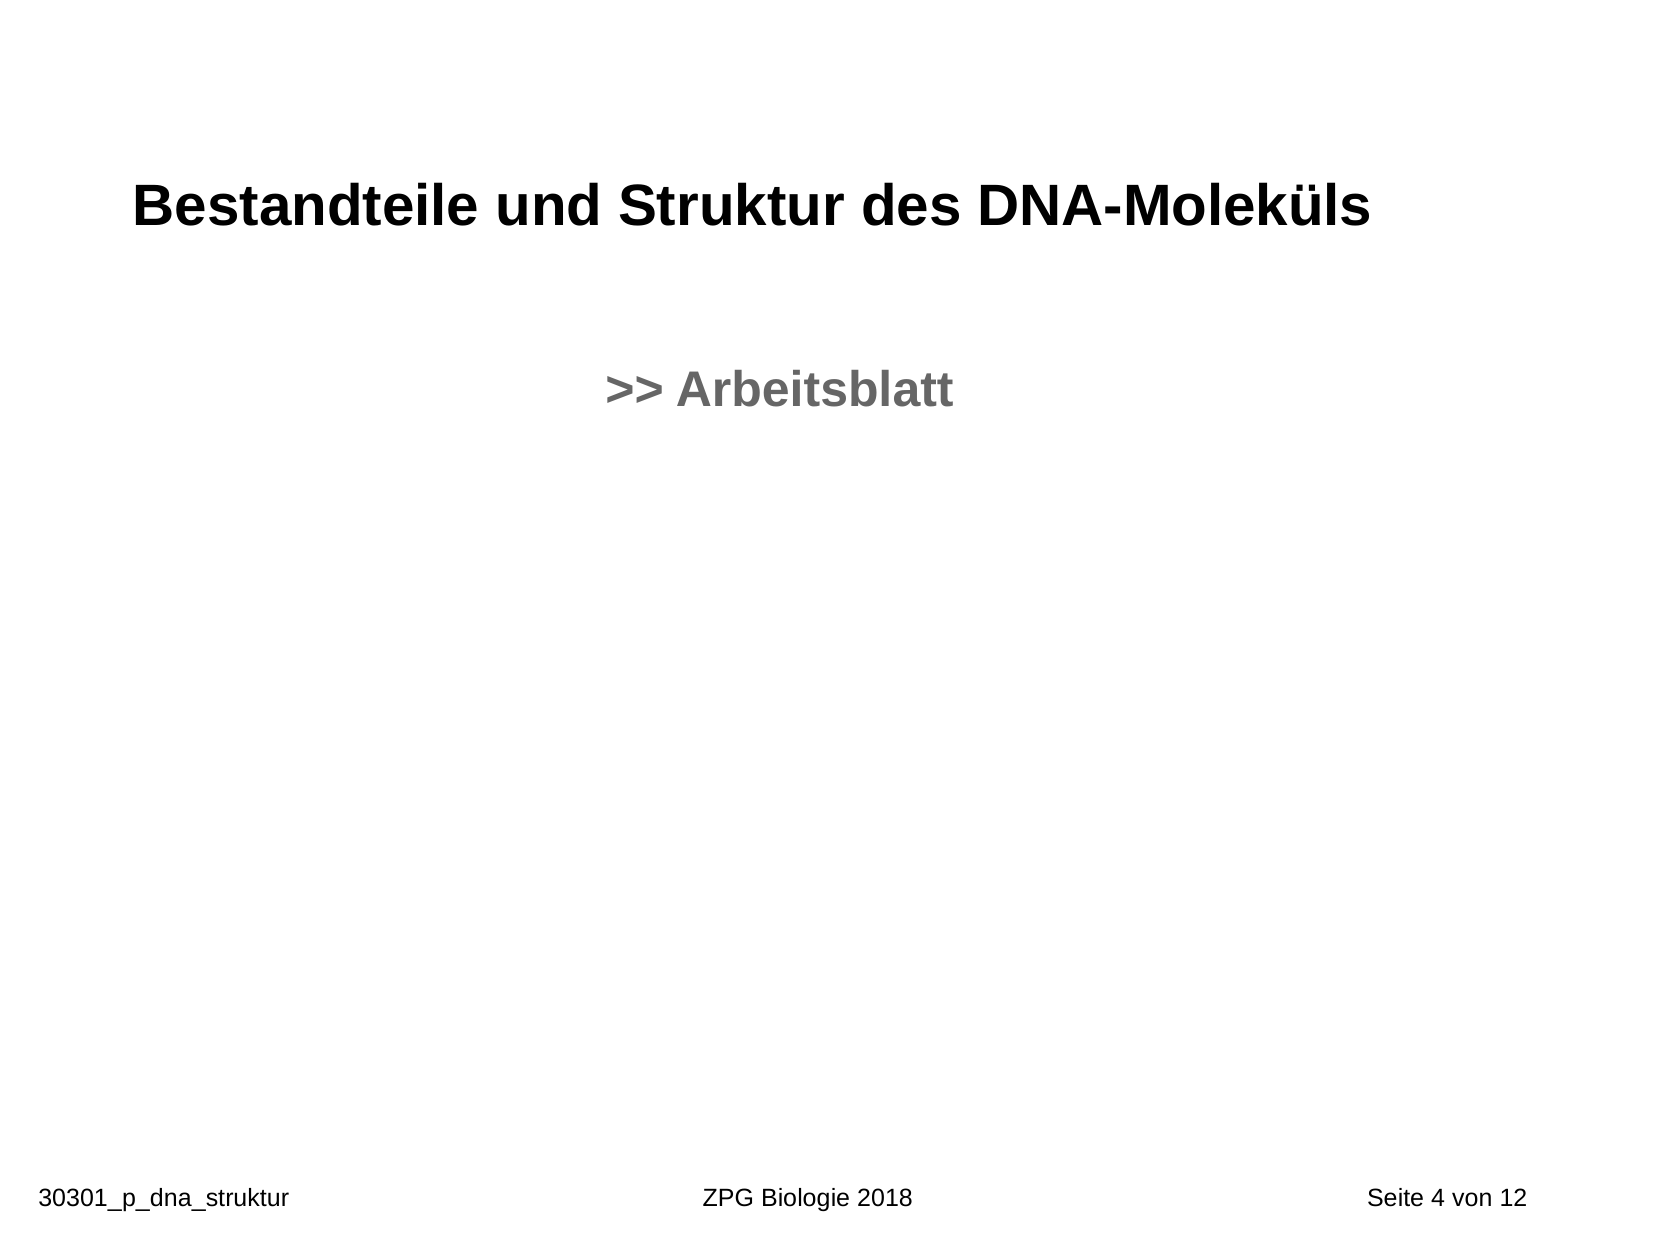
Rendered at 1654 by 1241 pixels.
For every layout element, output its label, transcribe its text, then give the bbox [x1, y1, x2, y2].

text_box Bestandteile und Struktur des DNA-Moleküls [118, 165, 1524, 283]
text_box 30301_p_dna_struktur ZPG Biologie 2018 Seite 4 von 12 [23, 1176, 1619, 1220]
text_box >> Arbeitsblatt [590, 354, 1018, 481]
